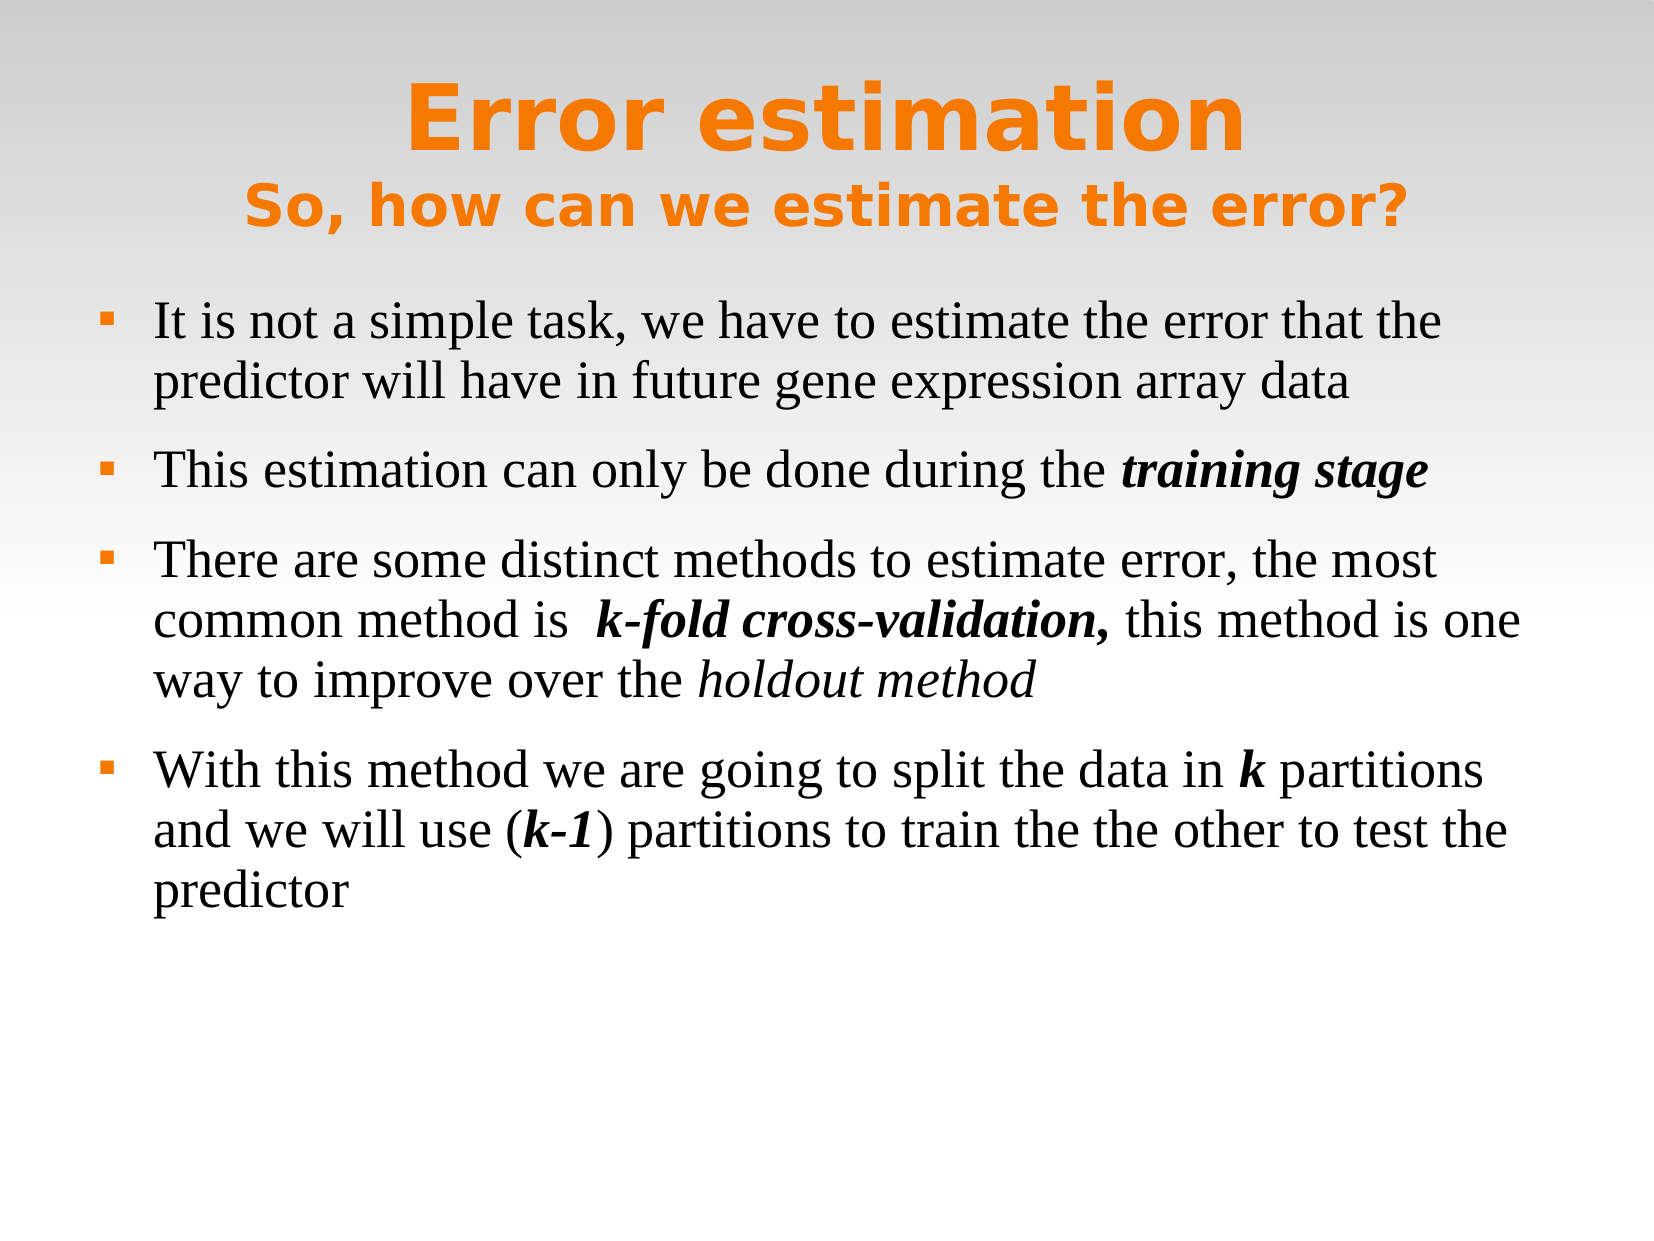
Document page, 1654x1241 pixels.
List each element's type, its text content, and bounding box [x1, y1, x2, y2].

title Error estimation So, how can we estimate the error? [82, 49, 1571, 257]
list It is not a simple task, we have to estimate the error that the predictor will have in future gene expression array data This estimation can only be done during the training stage There are some distinct methods to estimate error, the most common method is k-fold cross-validation, this method is one way to improve over the holdout method With this method we are going to split the data in k partitions and we will use (k-1) partitions to train the the other to test the predictor [82, 290, 1571, 1109]
